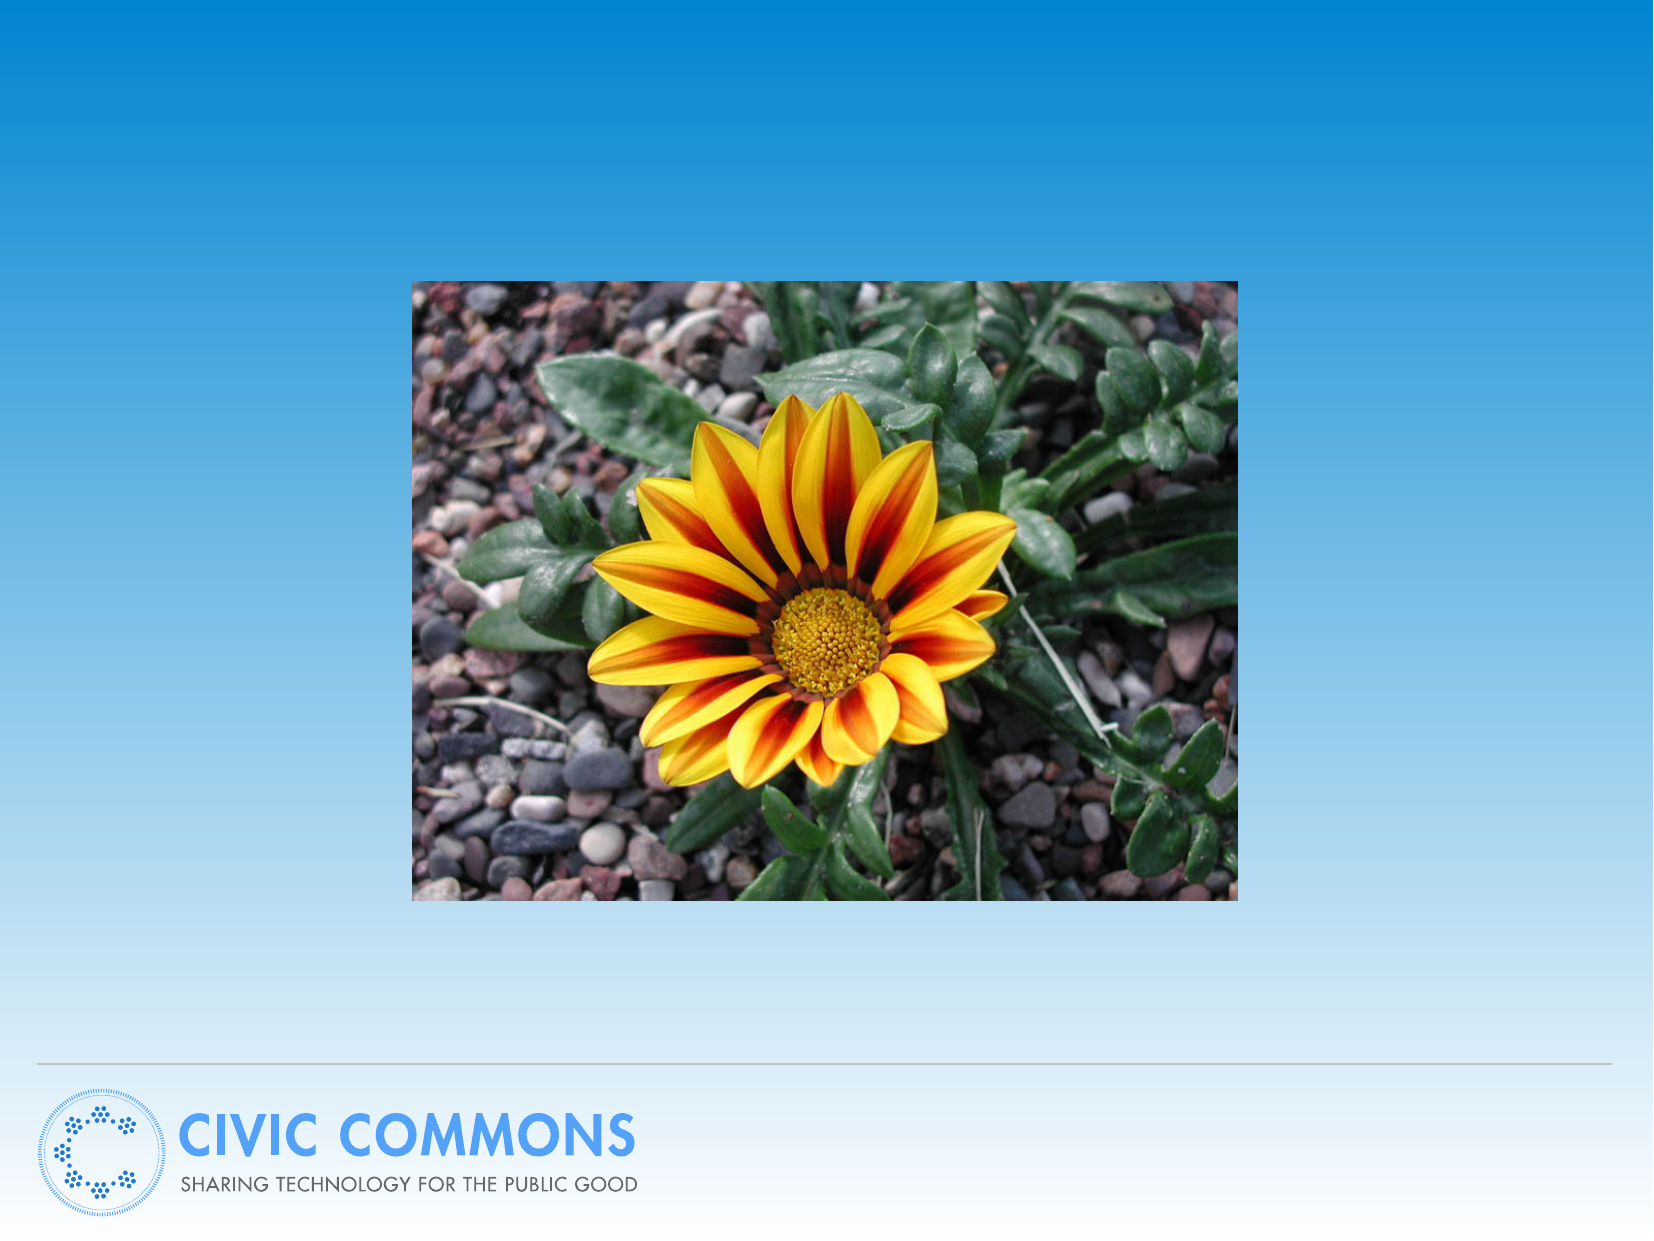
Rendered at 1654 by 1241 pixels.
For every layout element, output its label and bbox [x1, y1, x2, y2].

picture [0, 1056, 689, 1241]
picture [412, 281, 1238, 901]
